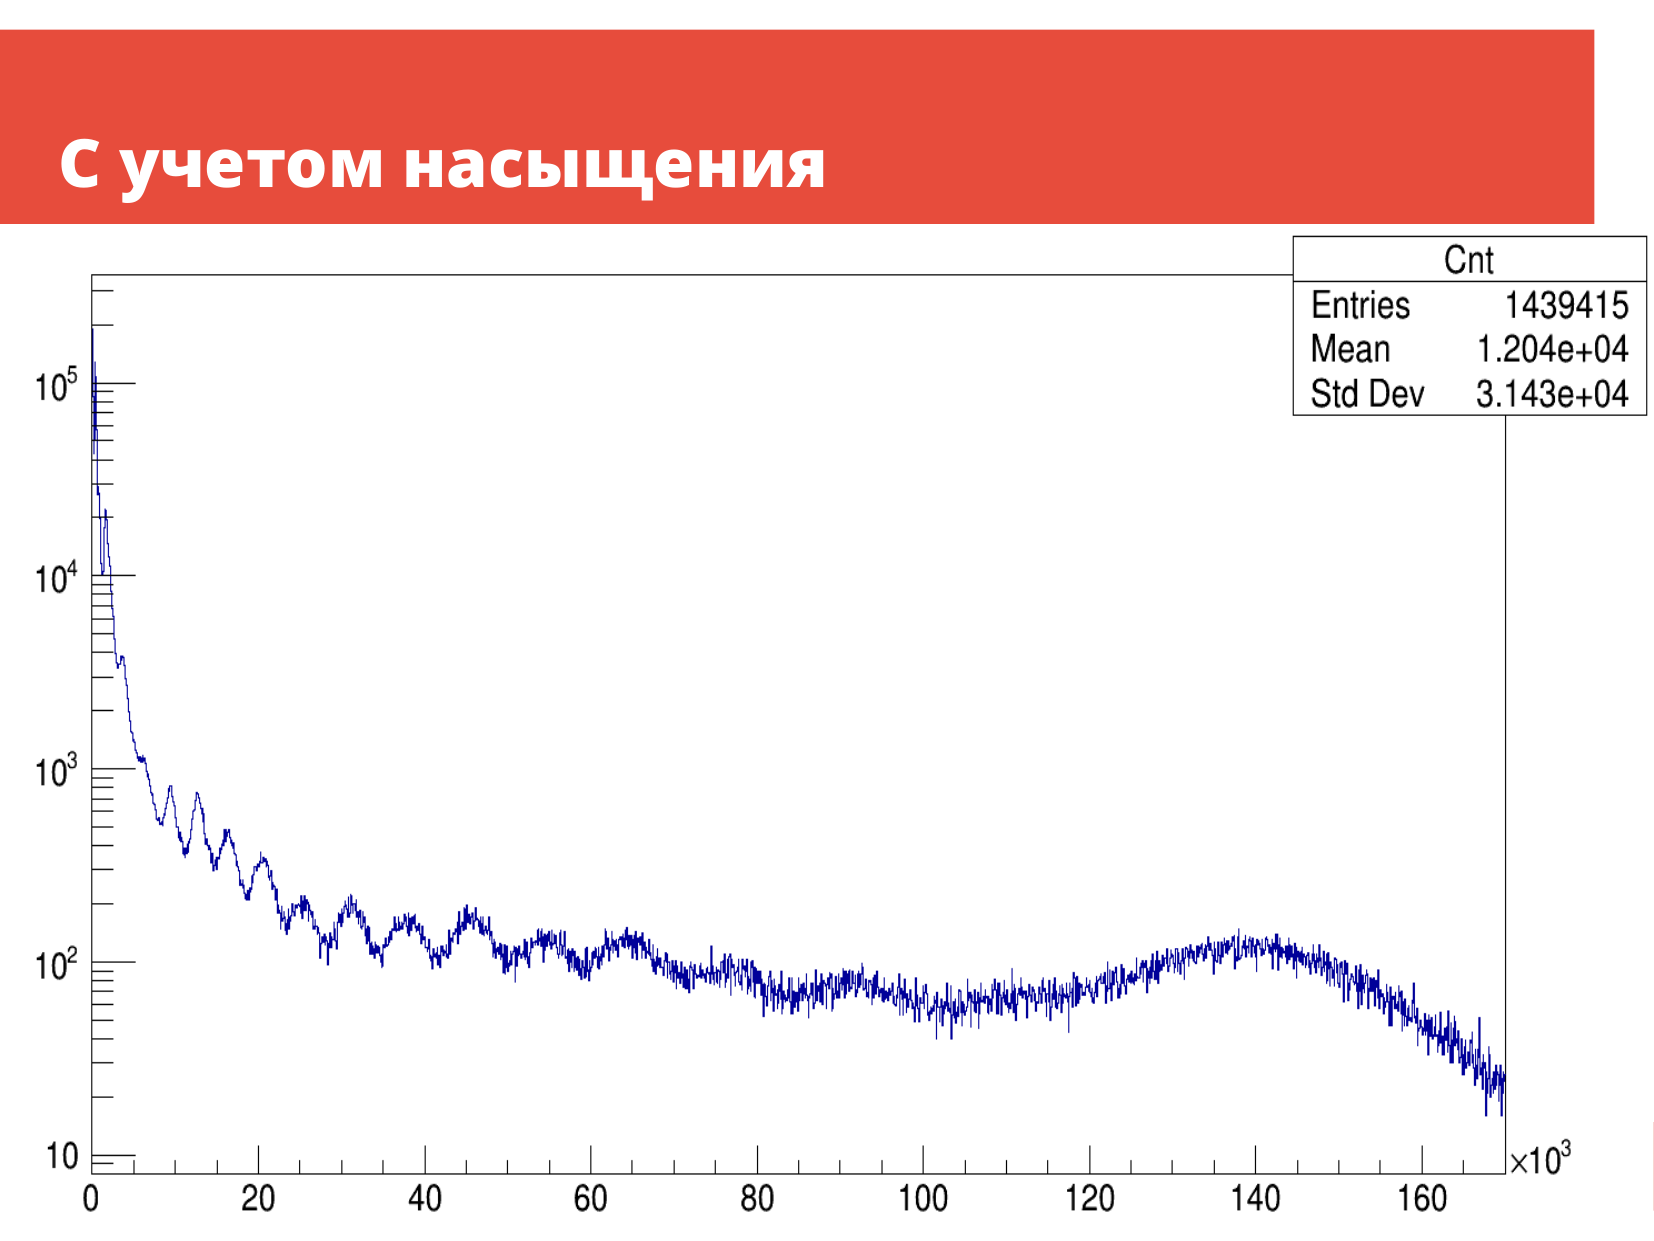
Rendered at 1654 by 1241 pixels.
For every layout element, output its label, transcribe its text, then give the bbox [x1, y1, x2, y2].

picture [0, 224, 1654, 1241]
title С учетом насыщения [59, 59, 1595, 207]
